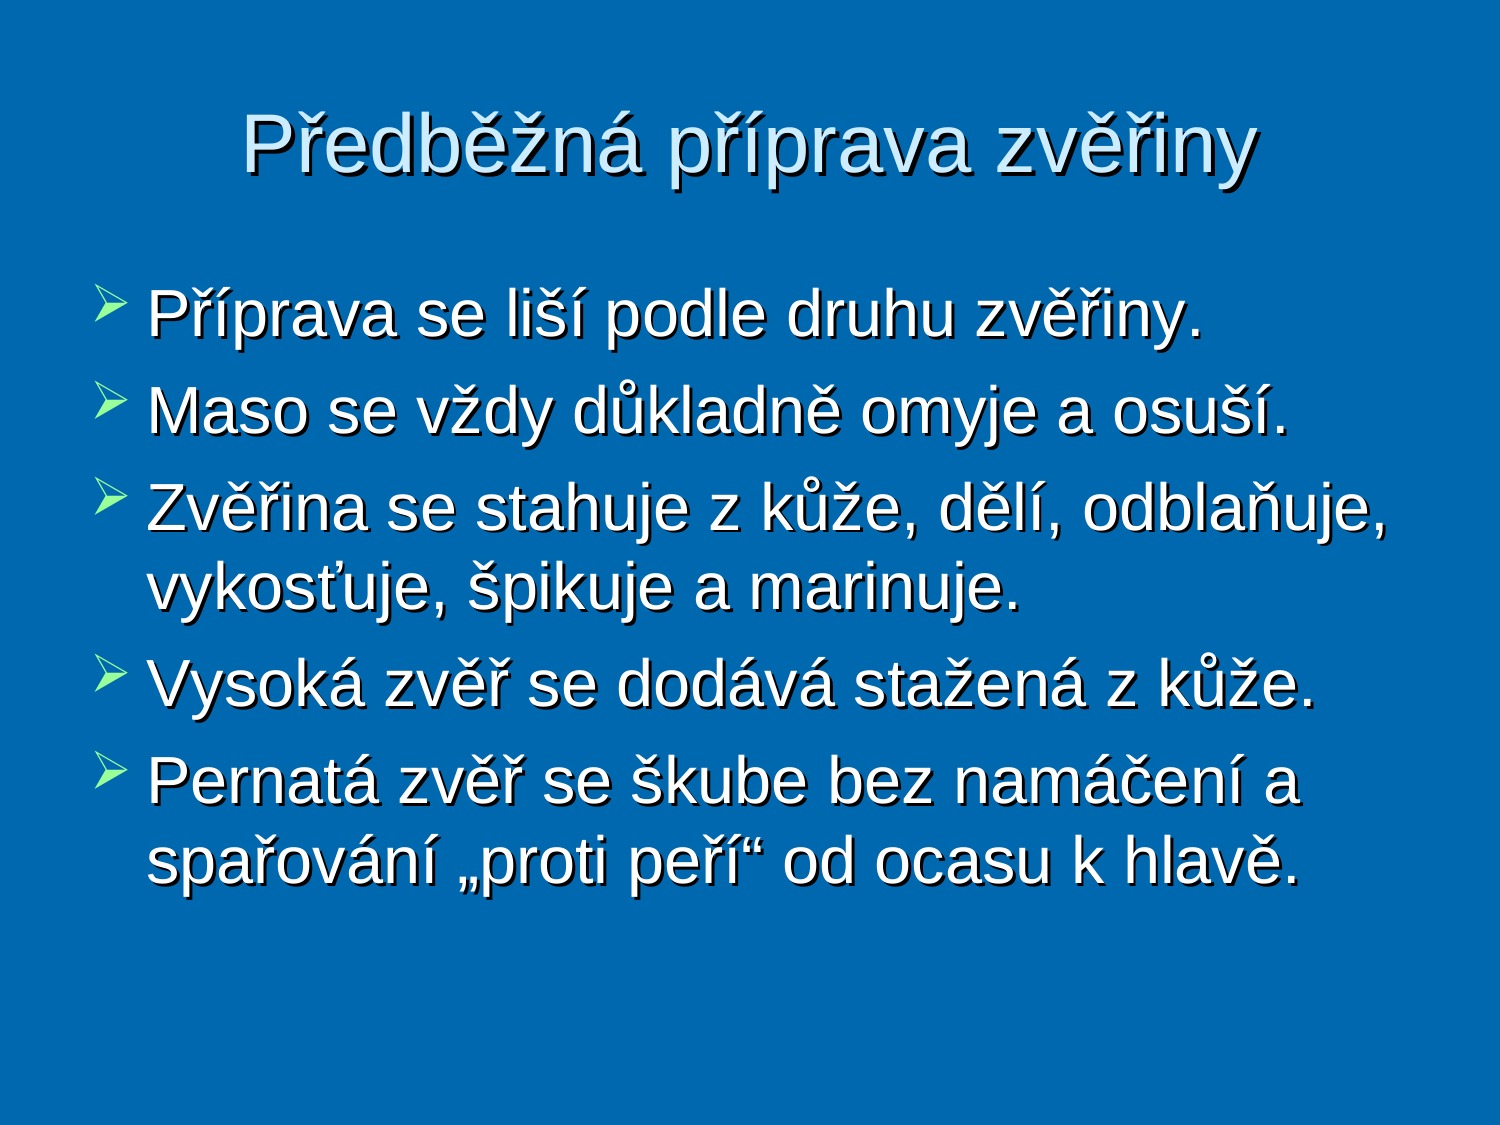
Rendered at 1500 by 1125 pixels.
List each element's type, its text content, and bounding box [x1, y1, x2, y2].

list Příprava se liší podle druhu zvěřiny. Maso se vždy důkladně omyje a osuší. Zvěřina se stahuje z kůže, dělí, odblaňuje, vykosťuje, špikuje a marinuje. Vysoká zvěř se dodává stažená z kůže. Pernatá zvěř se škube bez namáčení a spařování „proti peří“ od ocasu k hlavě. [75, 262, 1426, 1006]
title Předběžná příprava zvěřiny [75, 45, 1426, 233]
